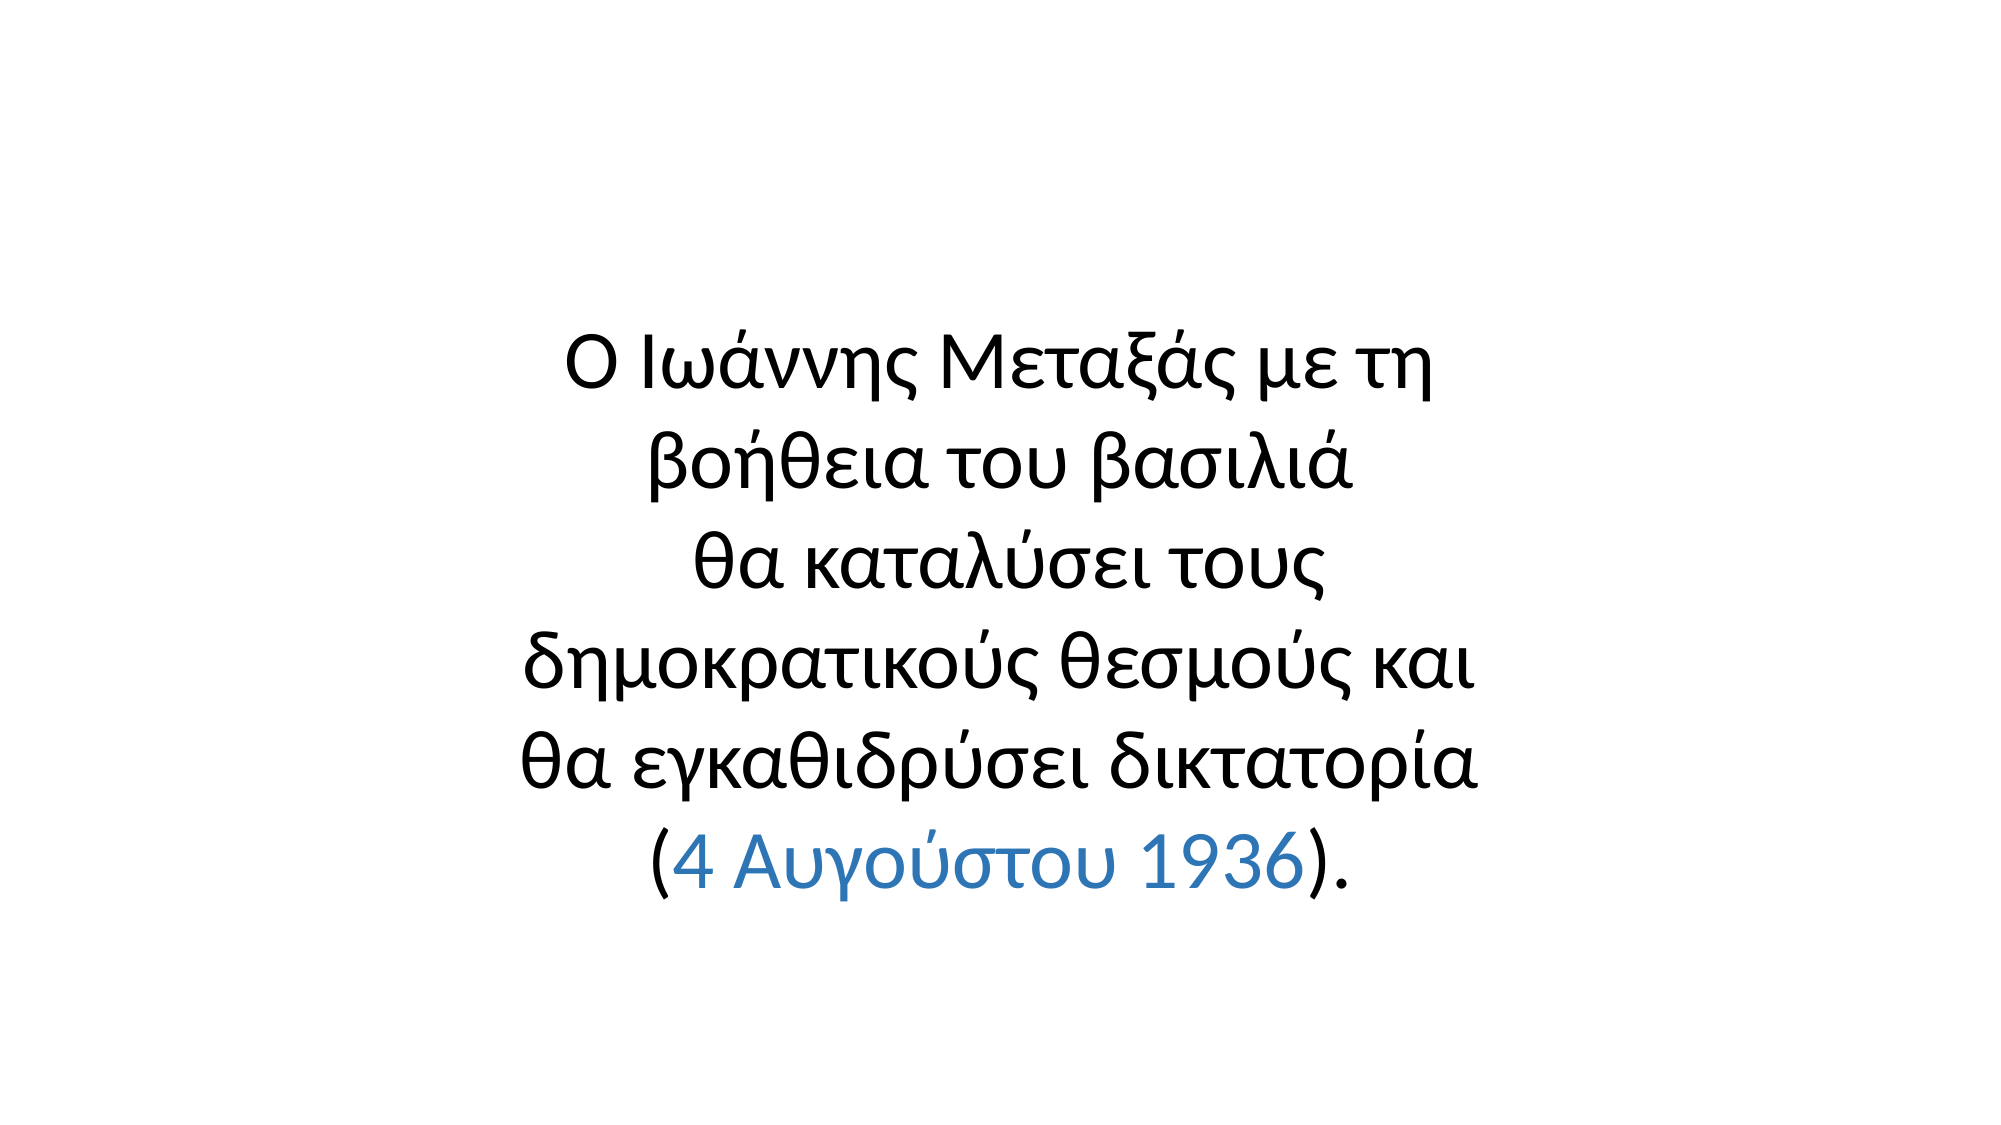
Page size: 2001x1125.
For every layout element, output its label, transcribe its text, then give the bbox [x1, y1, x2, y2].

text_box Ο Ιωάννης Μεταξάς με τη βοήθεια του βασιλιά θα καταλύσει τους δημοκρατικούς θεσμούς και θα εγκαθιδρύσει δικτατορία (4 Αυγούστου 1936). [500, 297, 1501, 920]
